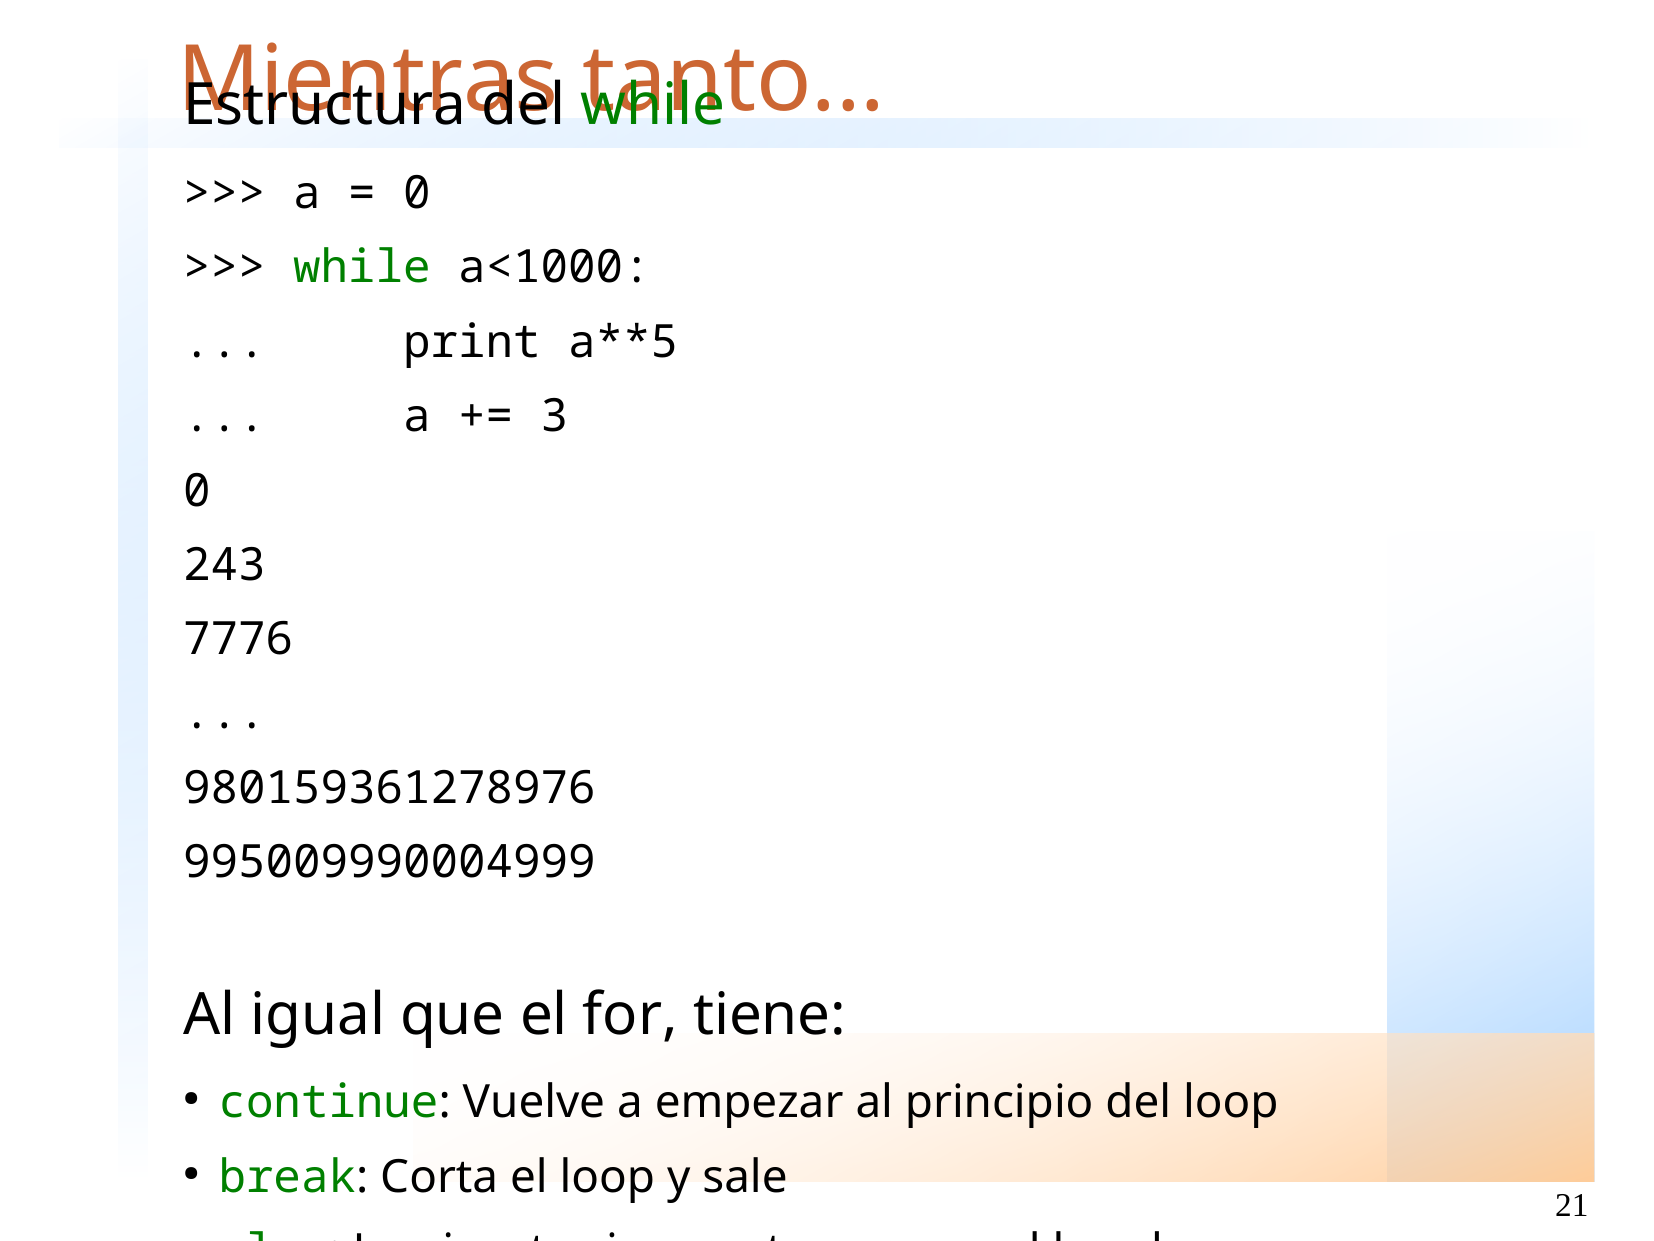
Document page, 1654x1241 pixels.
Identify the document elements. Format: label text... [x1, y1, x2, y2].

text_box Estructura del while >>> a = 0 >>> while a<1000: ... print a**5 ... a += 3 0 243 7776 ... 980159361278976 995009990004999 Al igual que el for, tiene: continue: Vuelve a empezar al principio del loop break: Corta el loop y sale else: Lo ejecuta si no cortamos con el break [147, 161, 1595, 1182]
title Mientras tanto... [177, 0, 1595, 150]
